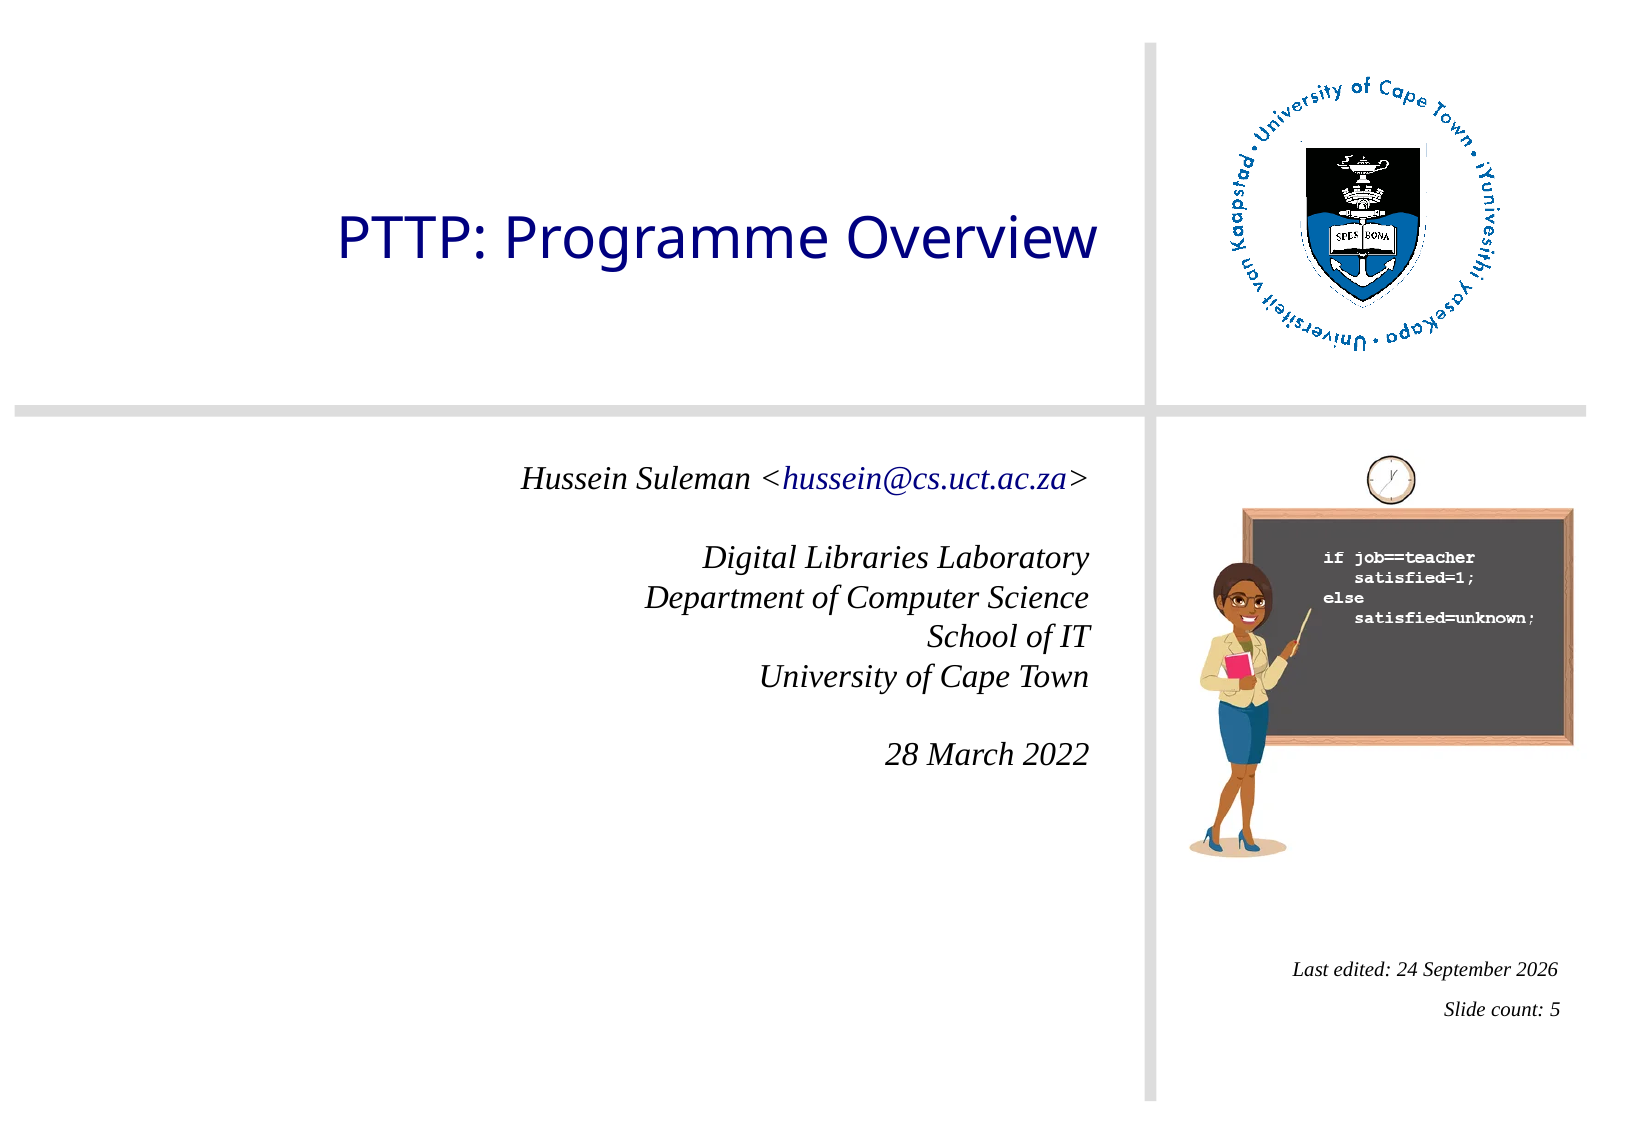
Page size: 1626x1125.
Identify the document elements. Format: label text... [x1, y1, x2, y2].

subtitle Hussein Suleman <hussein@cs.uct.ac.za> Digital Libraries Laboratory Department of Computer Science School of IT University of Cape Town 28 March 2022 [58, 458, 1105, 1069]
title PTTP: Programme Overview [55, 104, 1100, 367]
picture [1174, 449, 1588, 863]
picture [1169, 42, 1535, 386]
